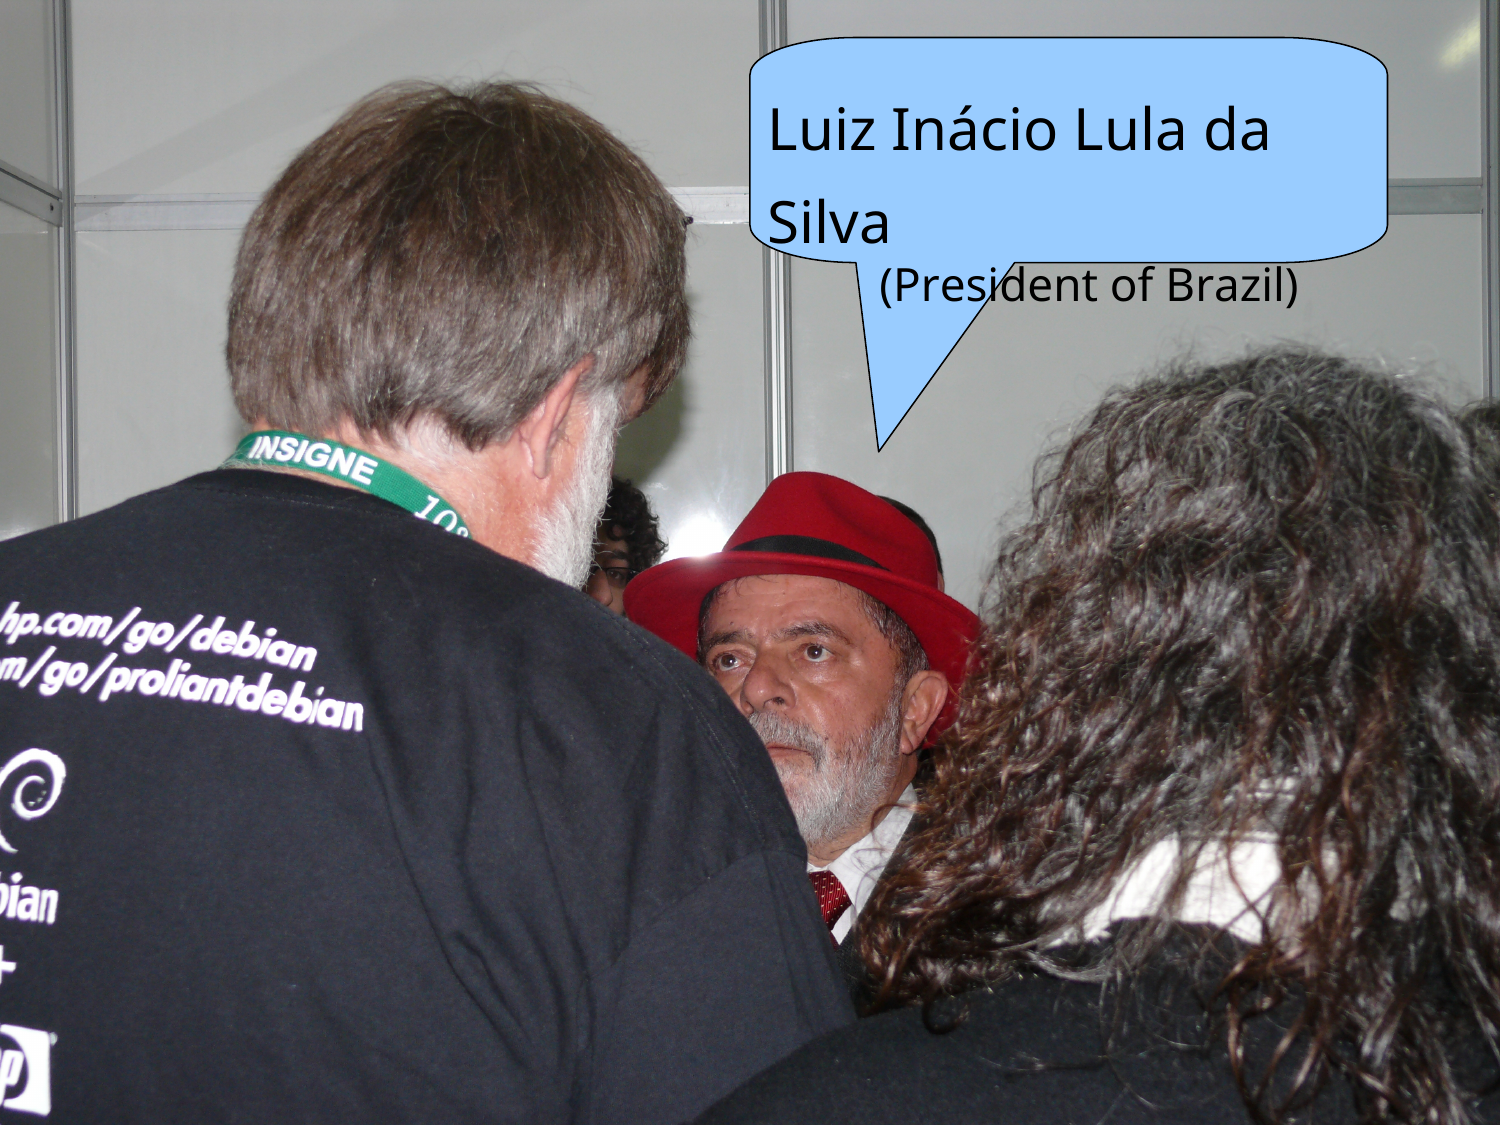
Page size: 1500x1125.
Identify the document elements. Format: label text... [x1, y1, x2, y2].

picture [0, 0, 1500, 1125]
text_box [839, 225, 848, 238]
text_box [867, 228, 882, 239]
text_box [756, 37, 1381, 62]
text_box Luiz Inácio Lula da Silva (President of Brazil) [753, 62, 1426, 225]
text_box [749, 66, 1388, 452]
